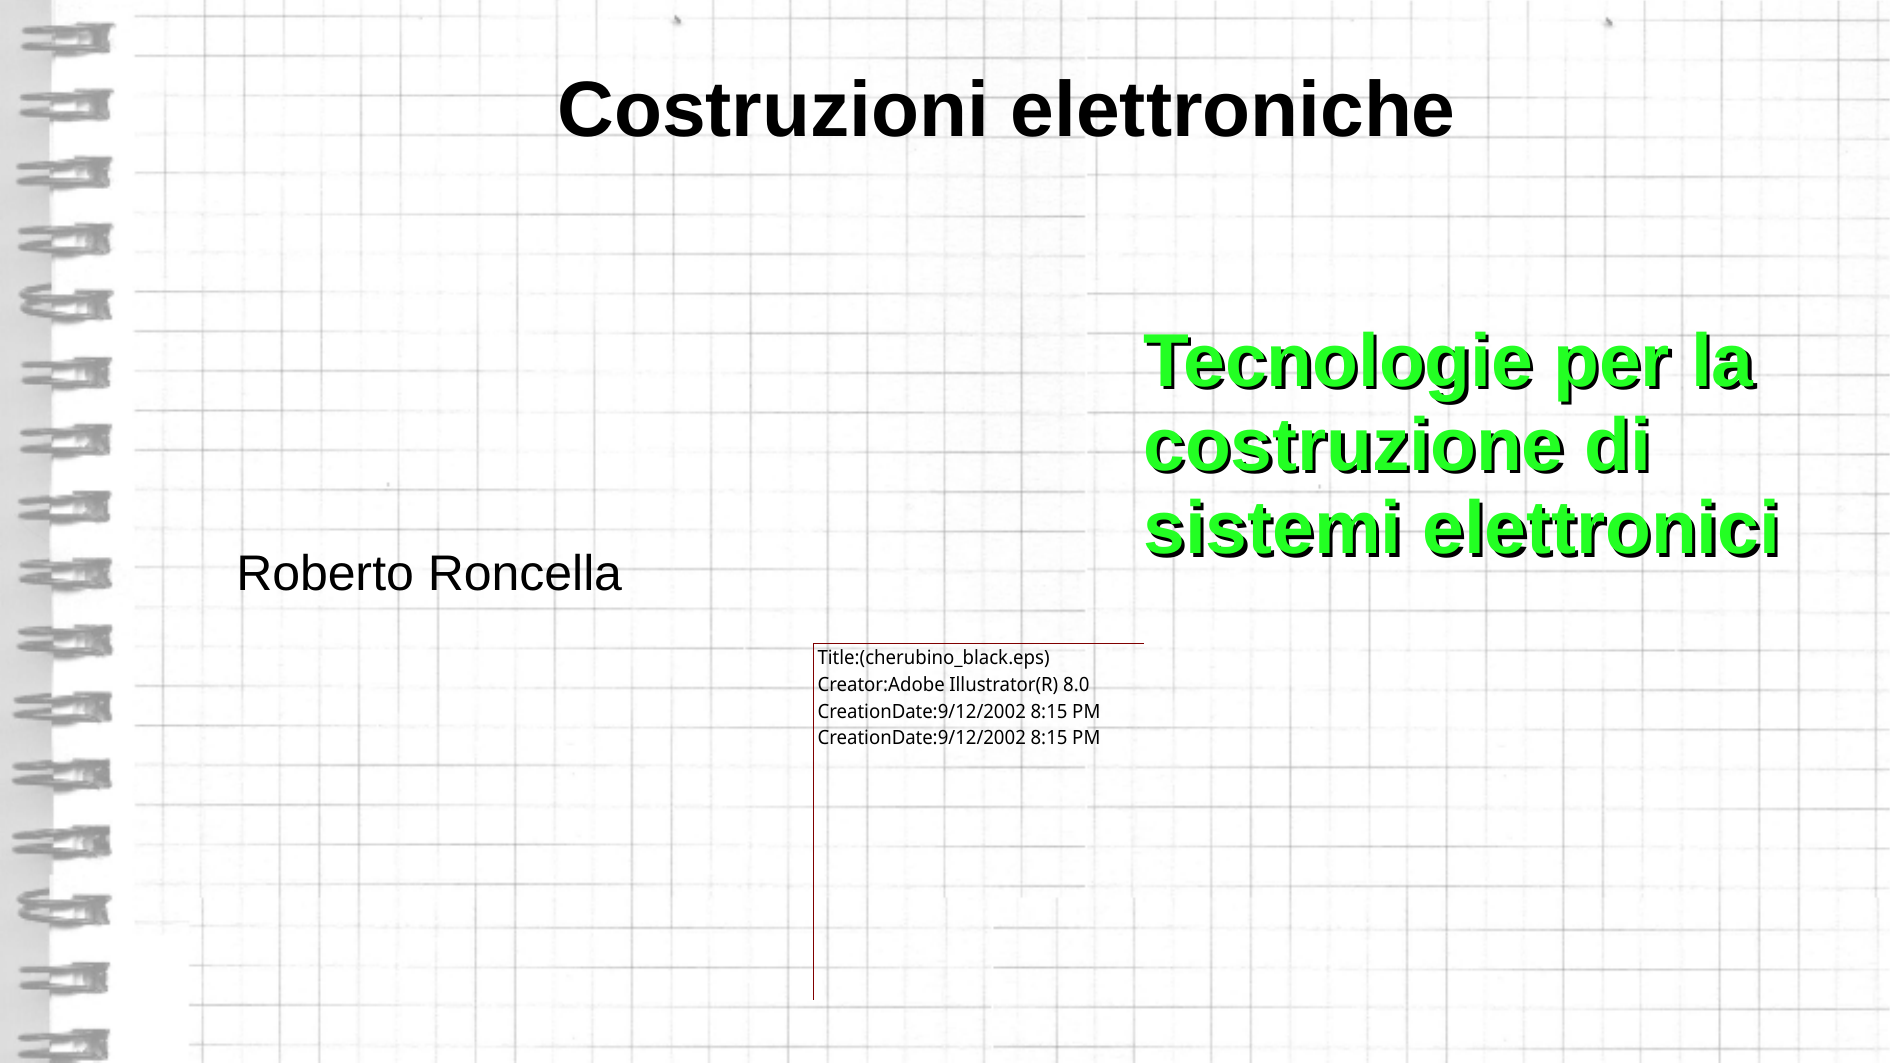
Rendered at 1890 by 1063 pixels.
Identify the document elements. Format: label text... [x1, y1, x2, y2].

text_box Roberto Roncella [236, 214, 1890, 932]
text_box Tecnologie per la costruzione di sistemi elettronici [1128, 310, 1824, 578]
title Costruzioni elettroniche [124, 20, 1890, 198]
picture [0, 0, 1890, 1063]
